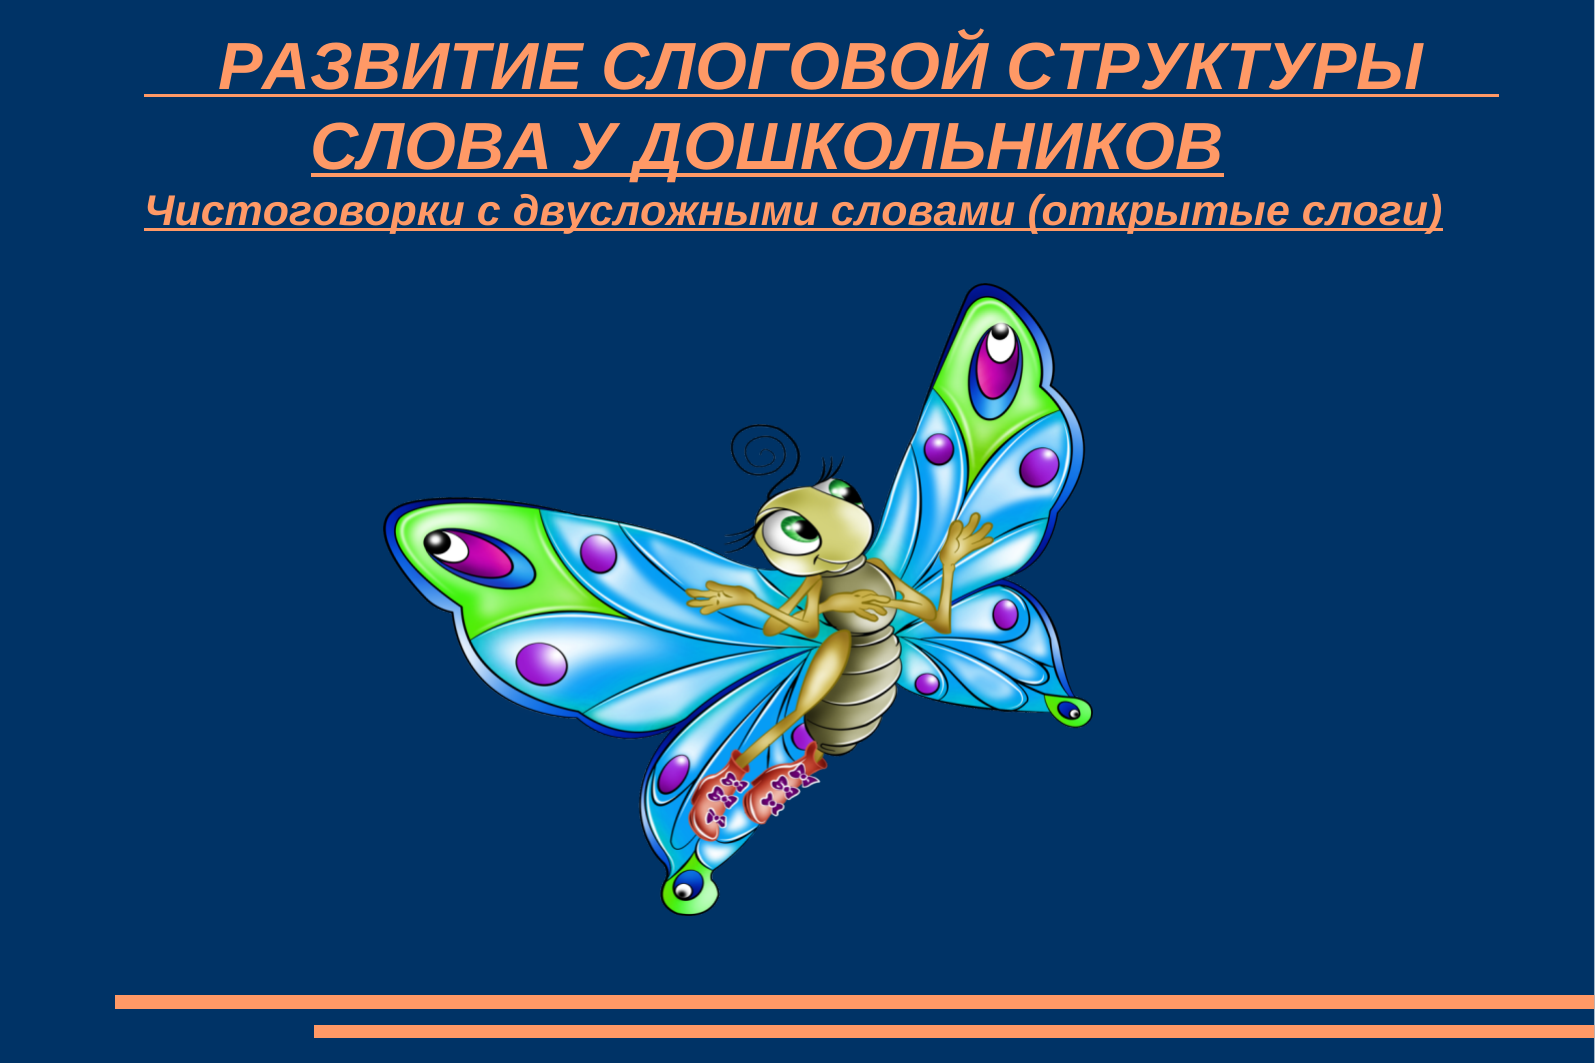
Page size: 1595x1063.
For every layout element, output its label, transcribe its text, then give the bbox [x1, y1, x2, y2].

title РАЗВИТИЕ СЛОГОВОЙ СТРУКТУРЫ СЛОВА У ДОШКОЛЬНИКОВ Чистоговорки с двусложными словами (открытые слоги) [144, 29, 1506, 228]
picture [383, 283, 1093, 916]
